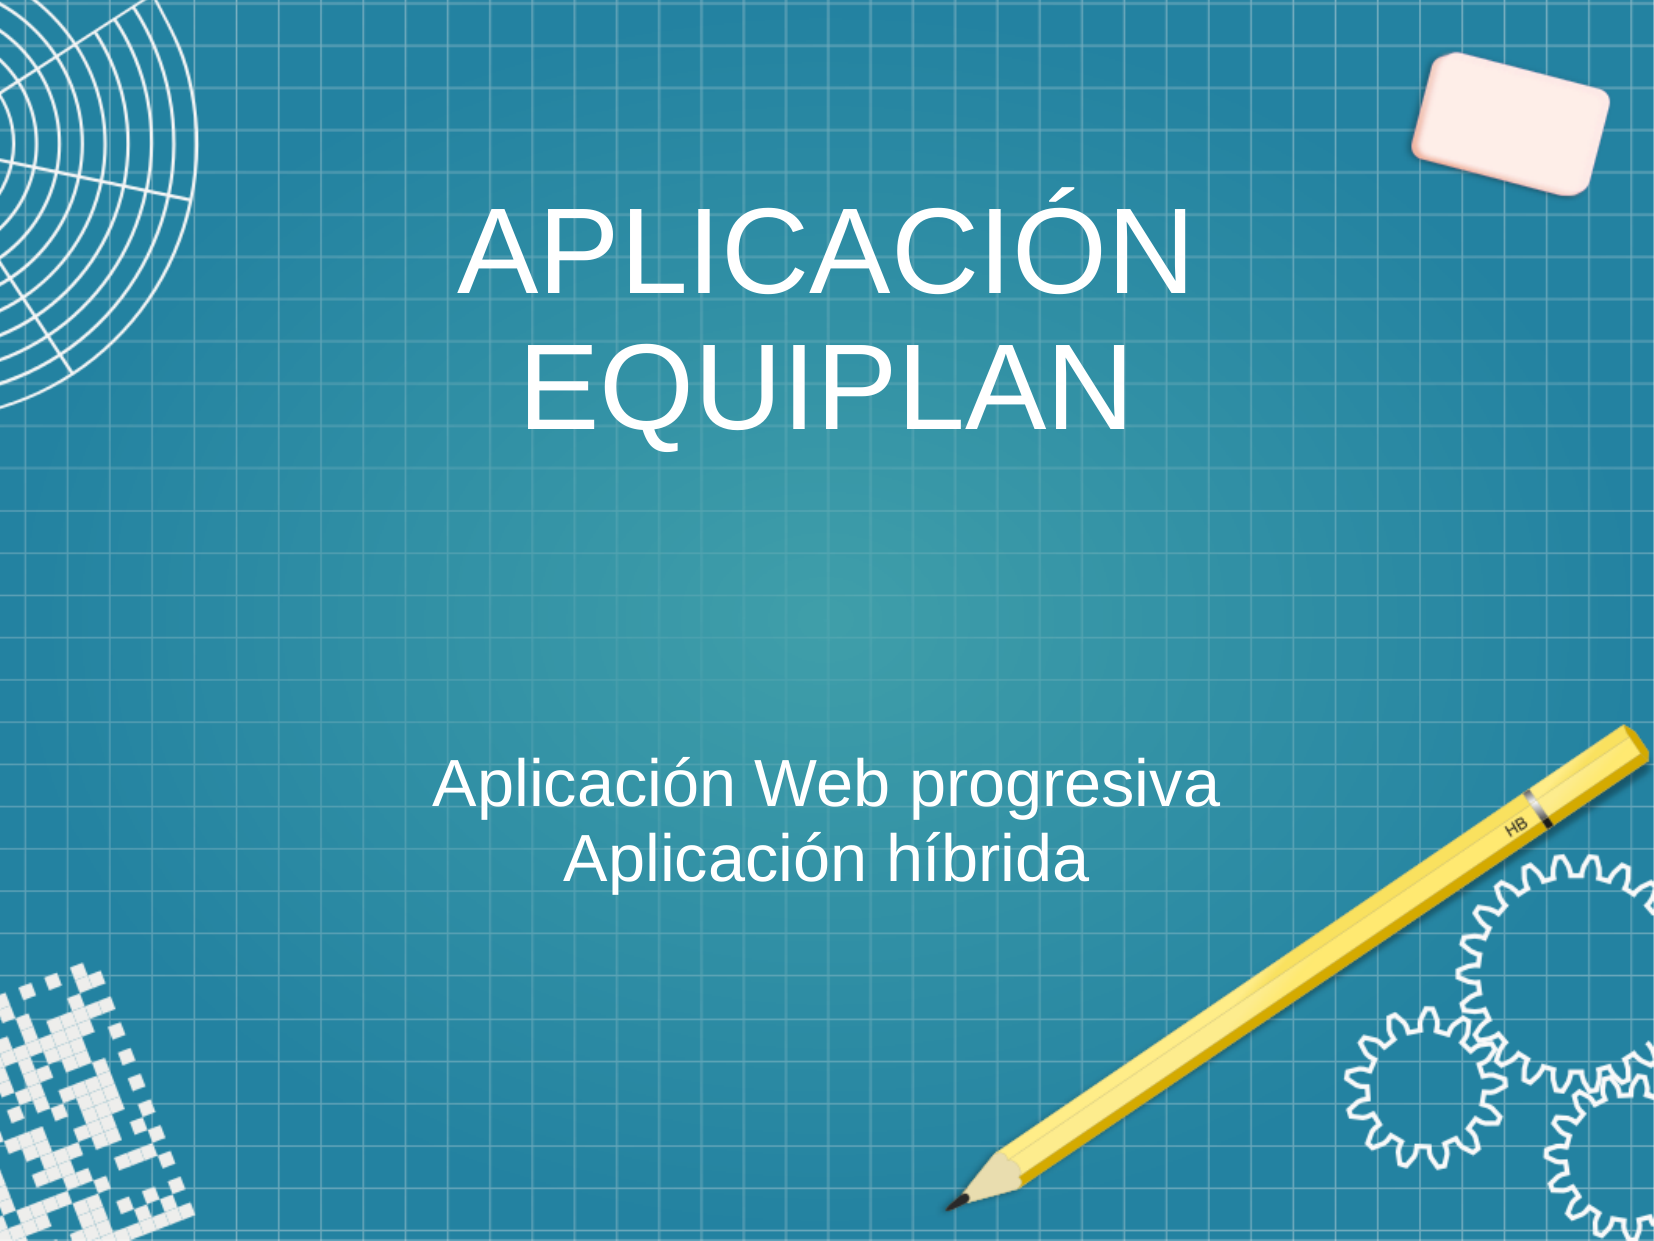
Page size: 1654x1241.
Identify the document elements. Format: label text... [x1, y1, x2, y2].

title APLICACIÓN EQUIPLAN [82, 177, 1571, 461]
subtitle Aplicación Web progresiva Aplicación híbrida [82, 519, 1571, 1123]
picture [0, 0, 1654, 1241]
